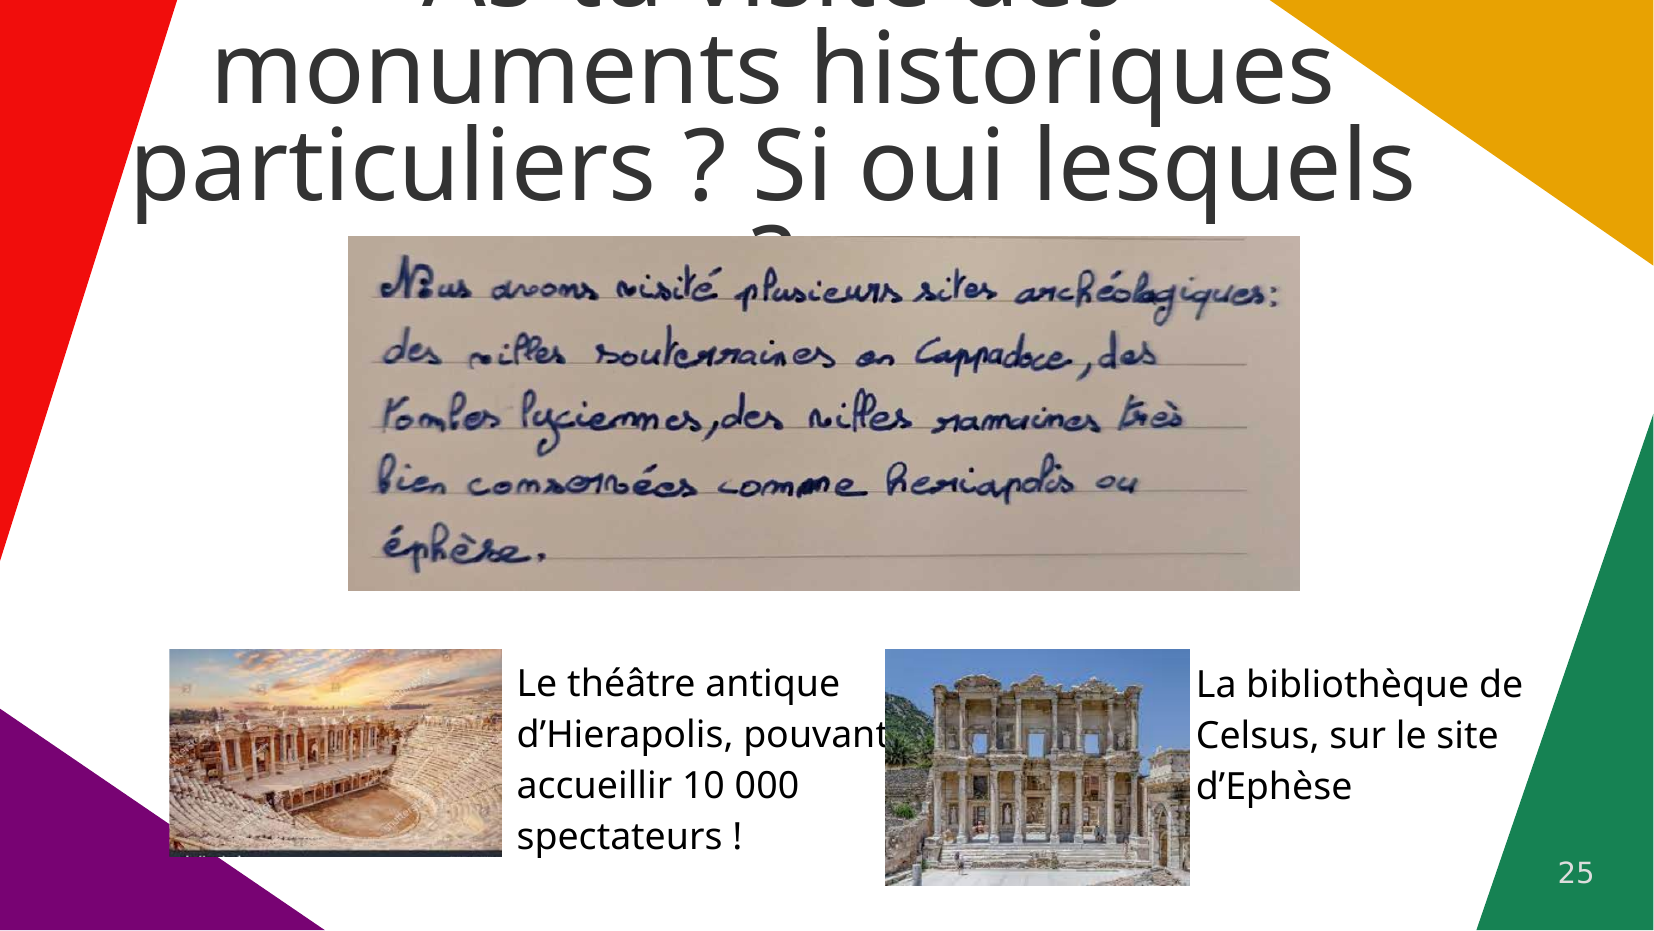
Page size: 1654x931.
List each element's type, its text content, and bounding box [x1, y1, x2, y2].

picture [169, 649, 501, 857]
title As-tu visité des monuments historiques particuliers ? Si oui lesquels ? [124, 0, 1424, 266]
picture [885, 649, 1190, 886]
text_box Le théâtre antique d’Hierapolis, pouvant accueillir 10 000 spectateurs ! [501, 649, 885, 869]
text_box La bibliothèque de Celsus, sur le site d’Ephèse [1181, 649, 1595, 869]
picture [348, 236, 1300, 591]
